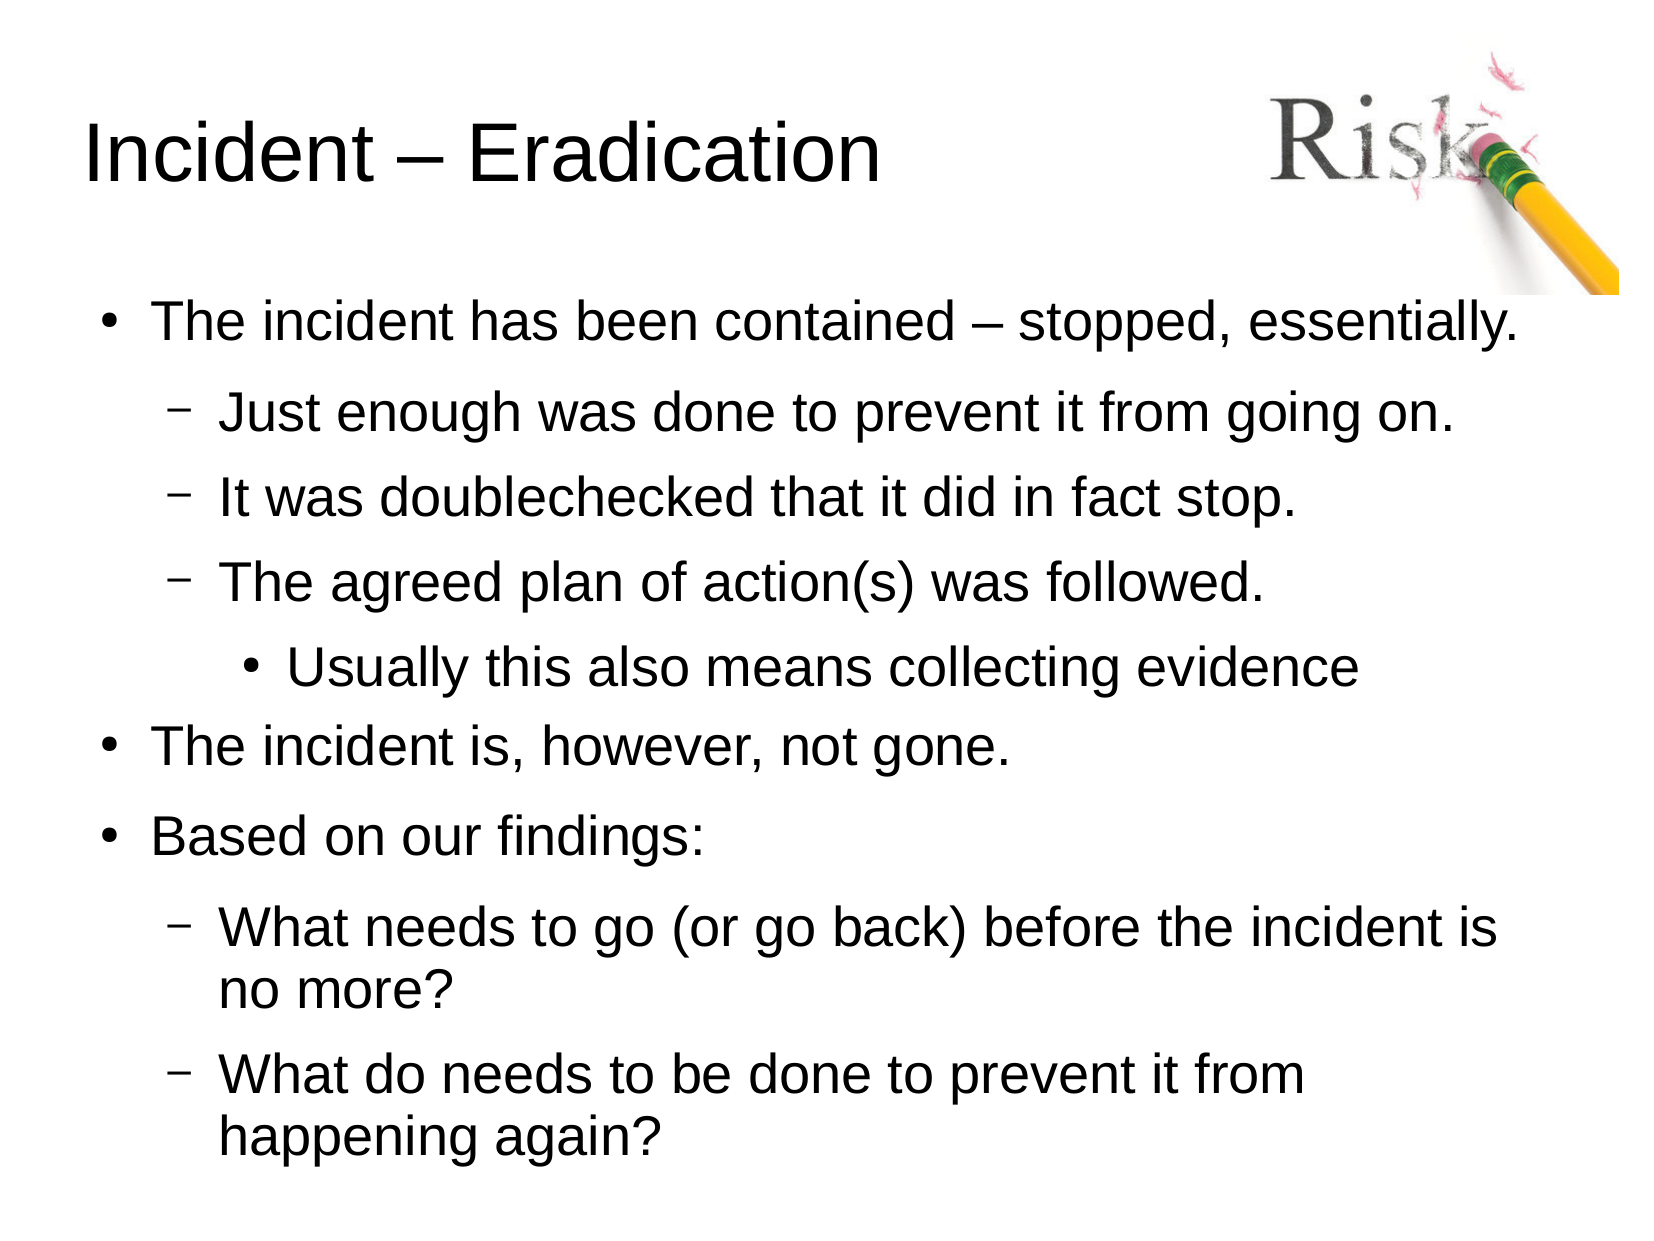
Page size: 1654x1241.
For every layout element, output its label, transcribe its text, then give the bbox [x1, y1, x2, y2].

picture [1216, 30, 1619, 295]
list The incident has been contained – stopped, essentially. Just enough was done to prevent it from going on. It was doublechecked that it did in fact stop. The agreed plan of action(s) was followed. Usually this also means collecting evidence The incident is, however, not gone. Based on our findings: What needs to go (or go back) before the incident is no more? What do needs to be done to prevent it from happening again? [82, 290, 1538, 1205]
title Incident – Eradication [82, 49, 1216, 257]
